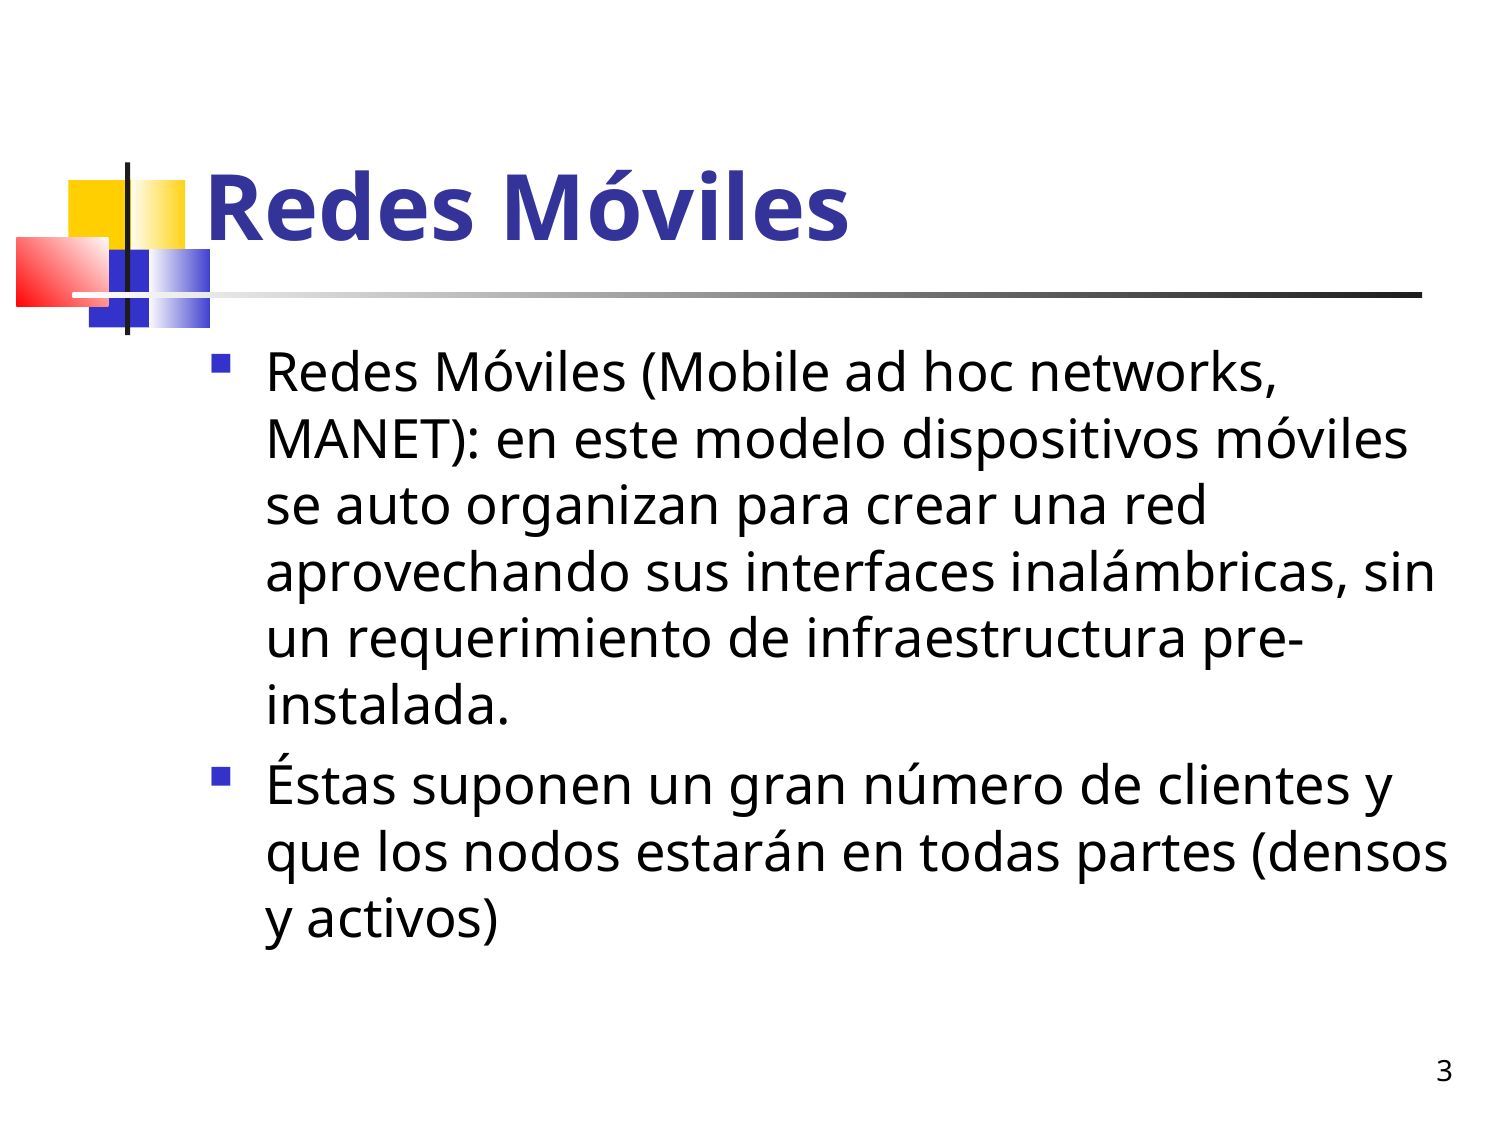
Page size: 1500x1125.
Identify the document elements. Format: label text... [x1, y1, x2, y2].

text_box <number> [1155, 1024, 1468, 1100]
title Redes Móviles [188, 35, 1468, 276]
list Redes Móviles (Mobile ad hoc networks, MANET): en este modelo dispositivos móviles se auto organizan para crear una red aprovechando sus interfaces inalámbricas, sin un requerimiento de infraestructura pre-instalada. Éstas suponen un gran número de clientes y que los nodos estarán en todas partes (densos y activos) [193, 331, 1469, 1007]
